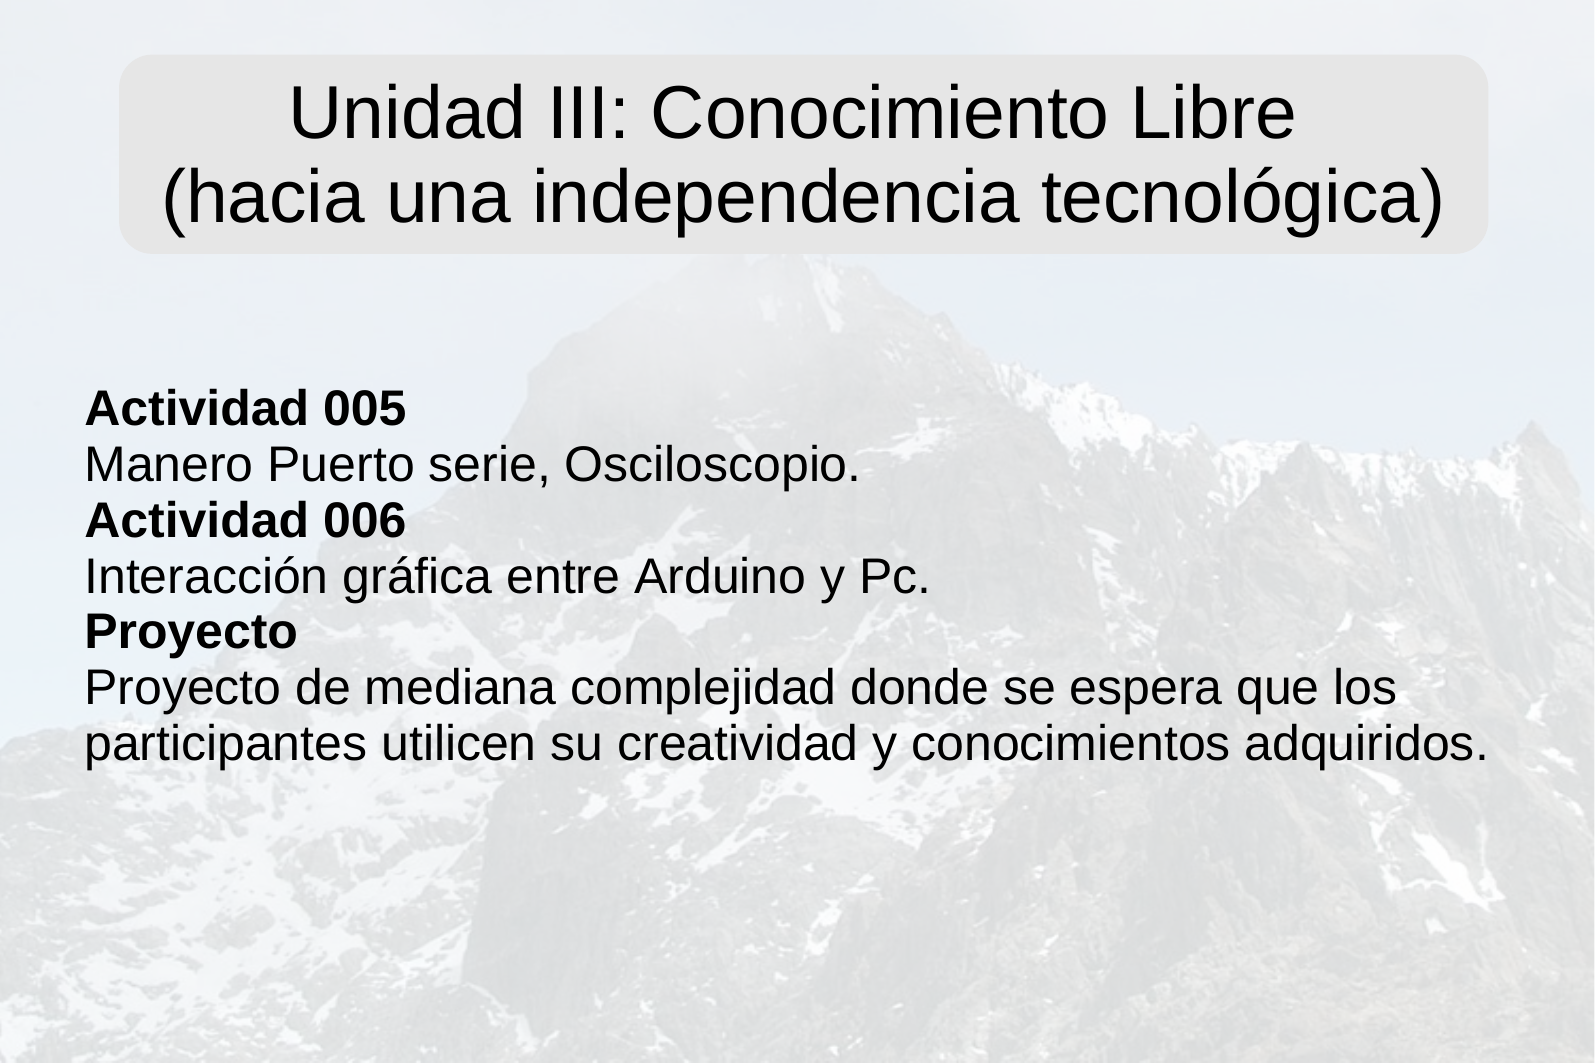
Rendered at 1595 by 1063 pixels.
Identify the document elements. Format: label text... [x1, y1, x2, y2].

text_box Unidad III: Conocimiento Libre (hacia una independencia tecnológica) [119, 54, 1489, 254]
text_box Actividad 005 Manero Puerto serie, Osciloscopio. Actividad 006 Interacción gráfica entre Arduino y Pc. Proyecto Proyecto de mediana complejidad donde se espera que los participantes utilicen su creatividad y conocimientos adquiridos. [69, 373, 1540, 881]
